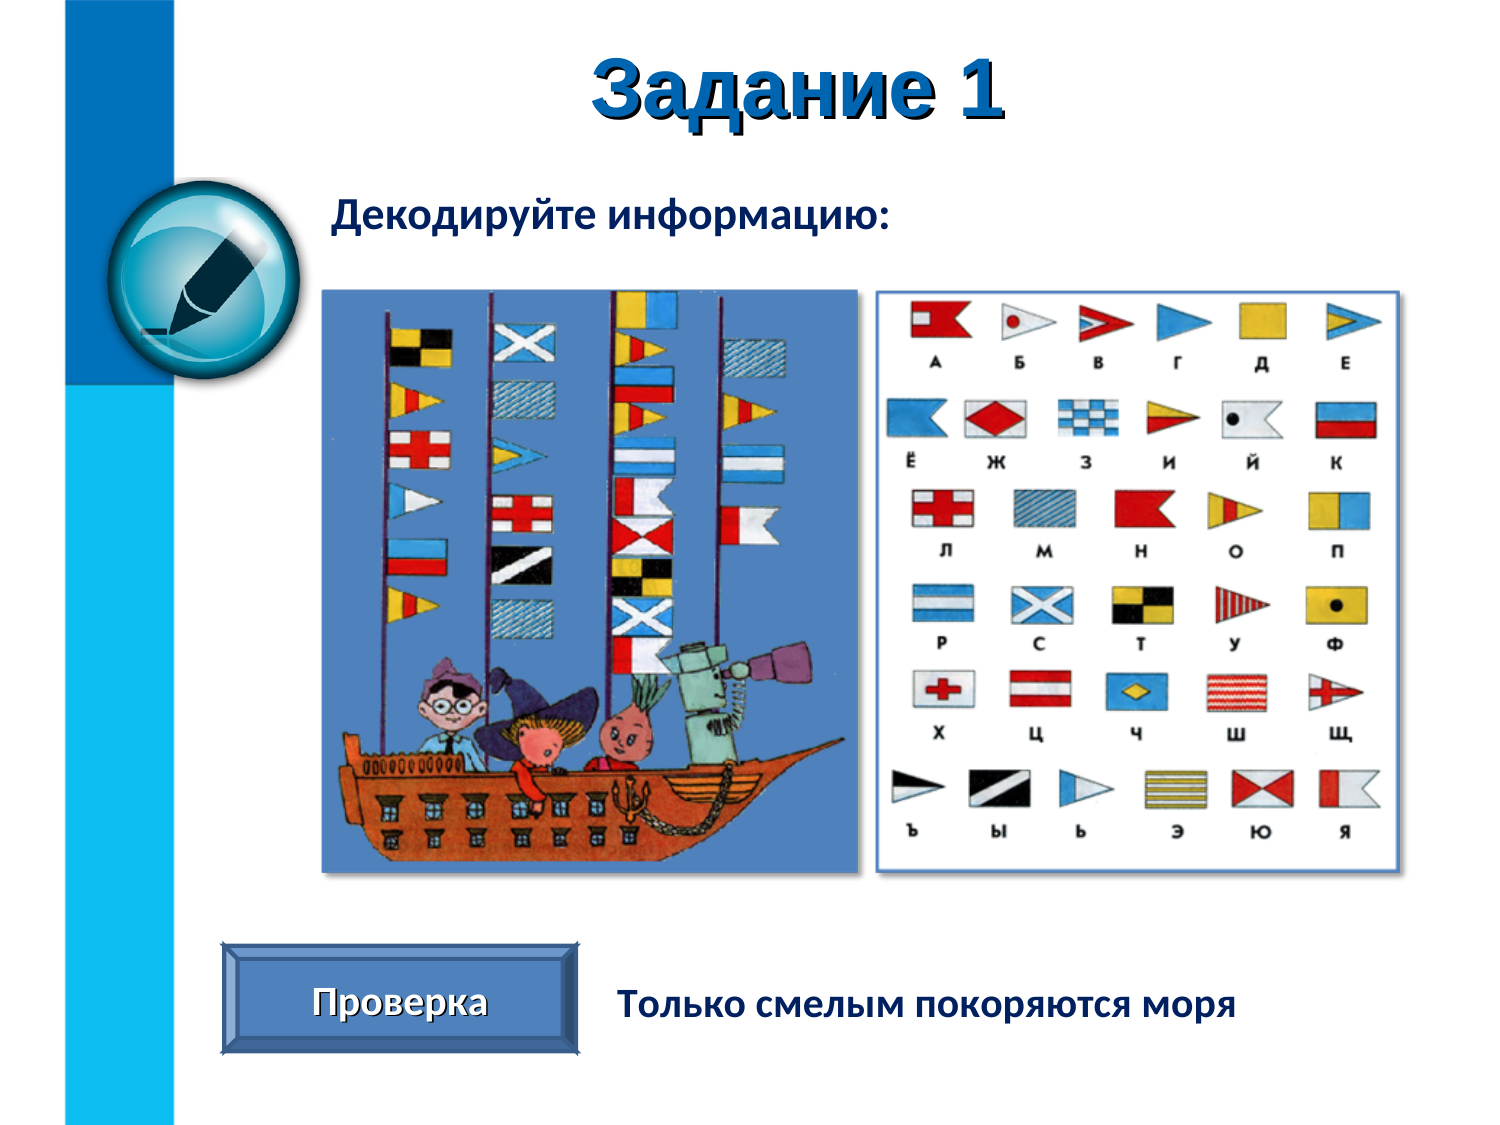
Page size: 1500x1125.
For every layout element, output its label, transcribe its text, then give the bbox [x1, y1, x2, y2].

text_box Только смелым покоряются моря [602, 968, 1481, 1034]
picture [0, 0, 1500, 1125]
table_cell [224, 945, 238, 1052]
text_box Декодируйте информацию: [316, 175, 1149, 247]
text_box Проверка [238, 959, 562, 1038]
table_cell [225, 945, 575, 959]
title Задание 1 [212, 0, 1382, 166]
